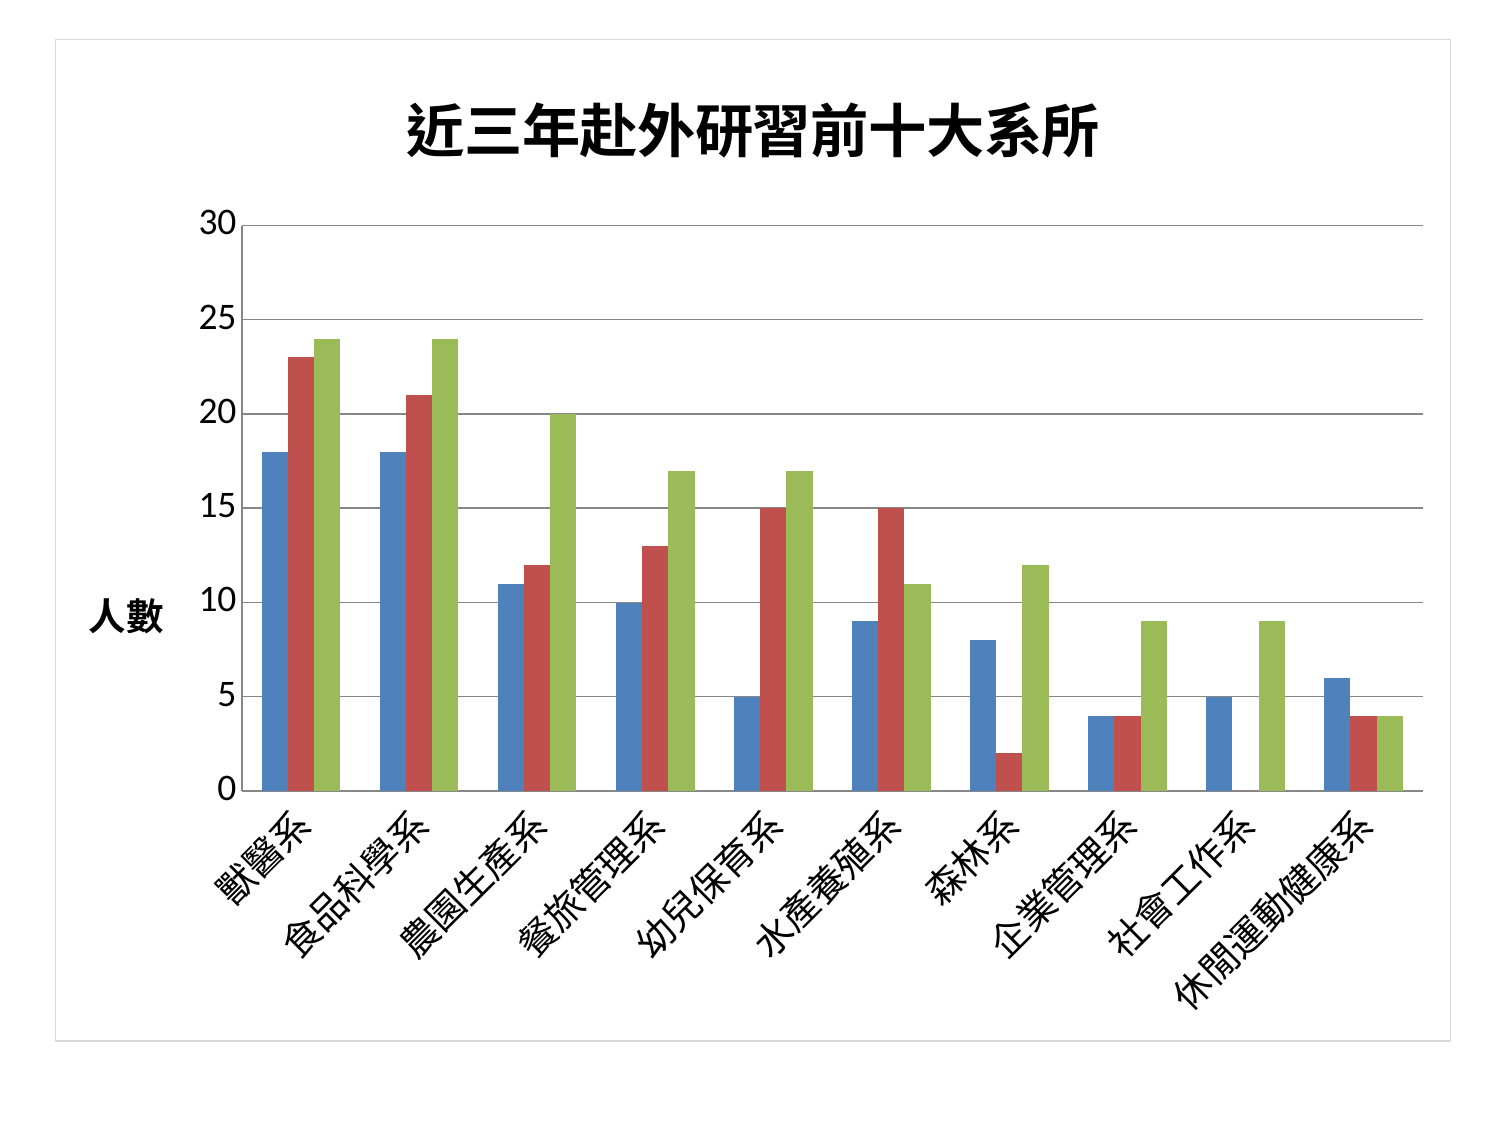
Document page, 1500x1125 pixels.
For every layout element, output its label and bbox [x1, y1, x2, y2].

chart [54, 38, 1452, 1042]
